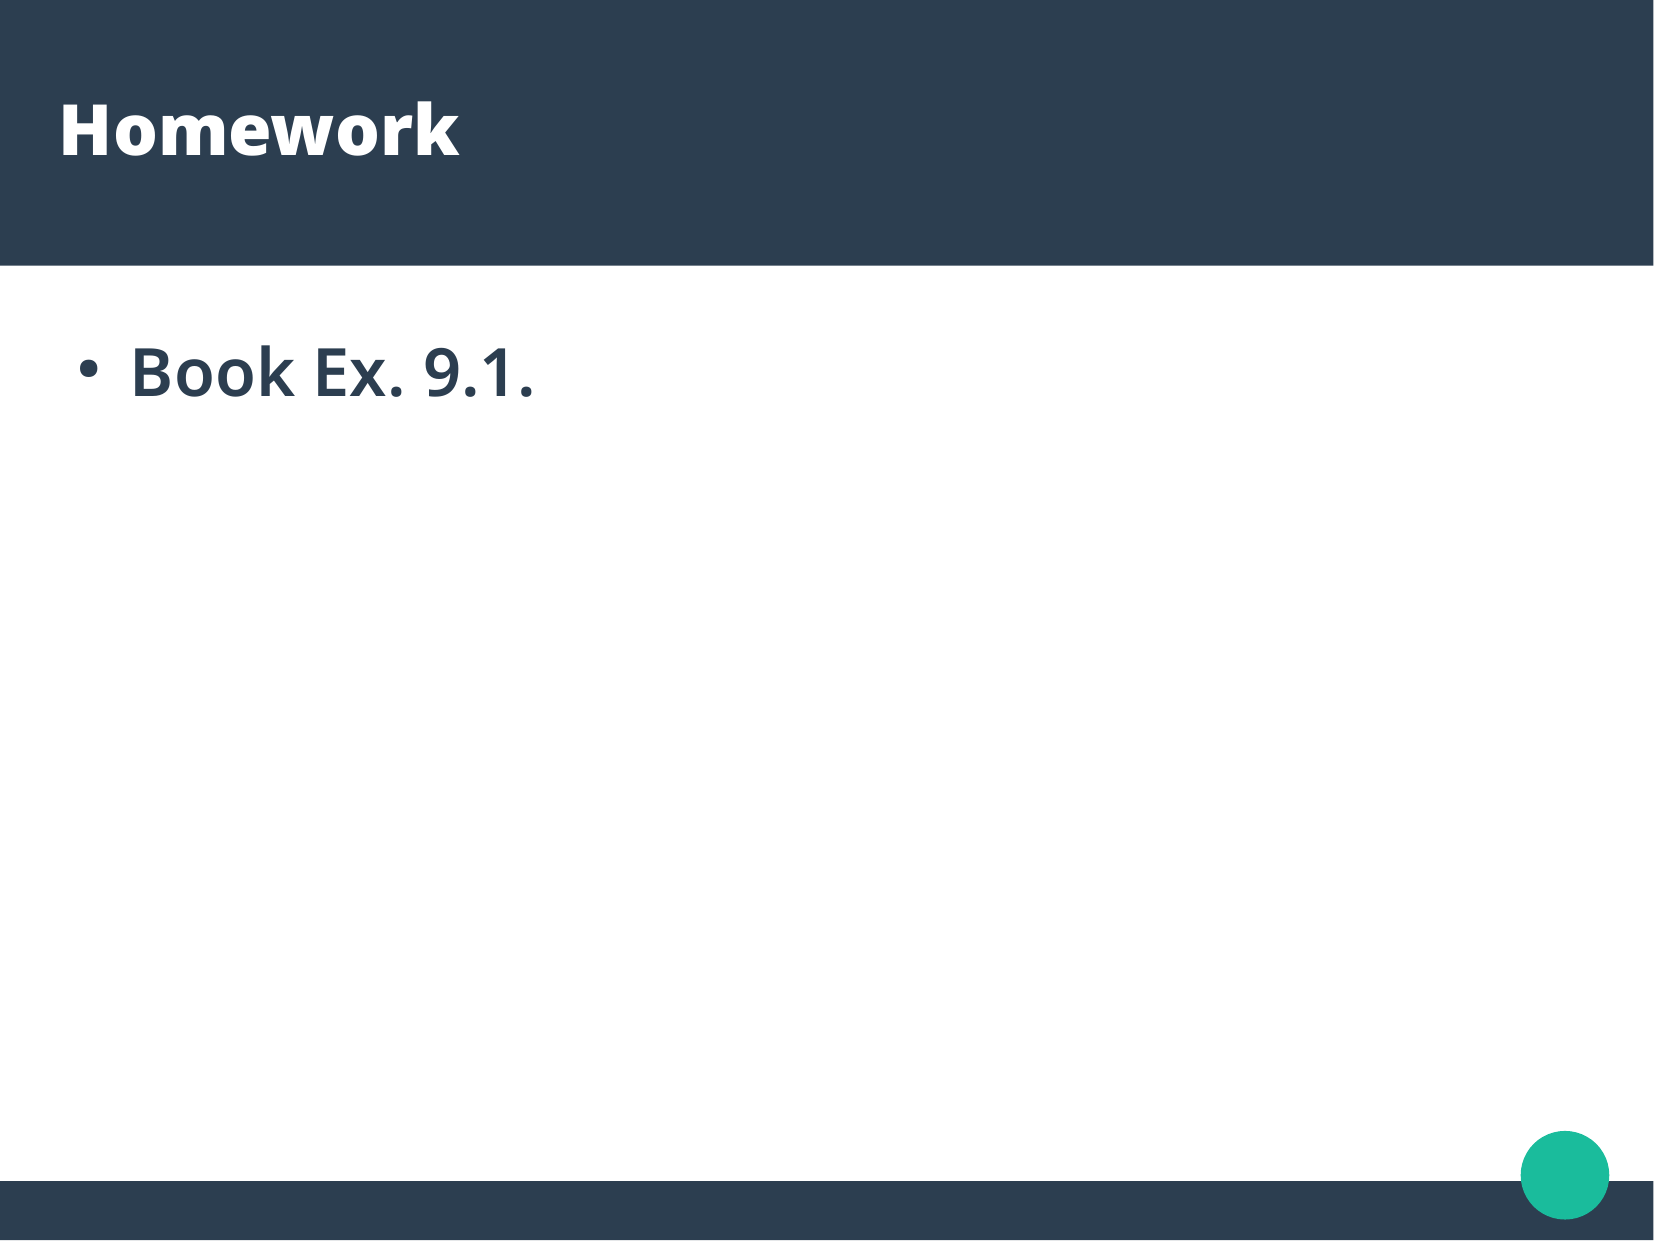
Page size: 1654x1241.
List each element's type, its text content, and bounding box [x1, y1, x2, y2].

list Book Ex. 9.1. [59, 324, 1595, 1152]
title Homework [59, 49, 1595, 207]
